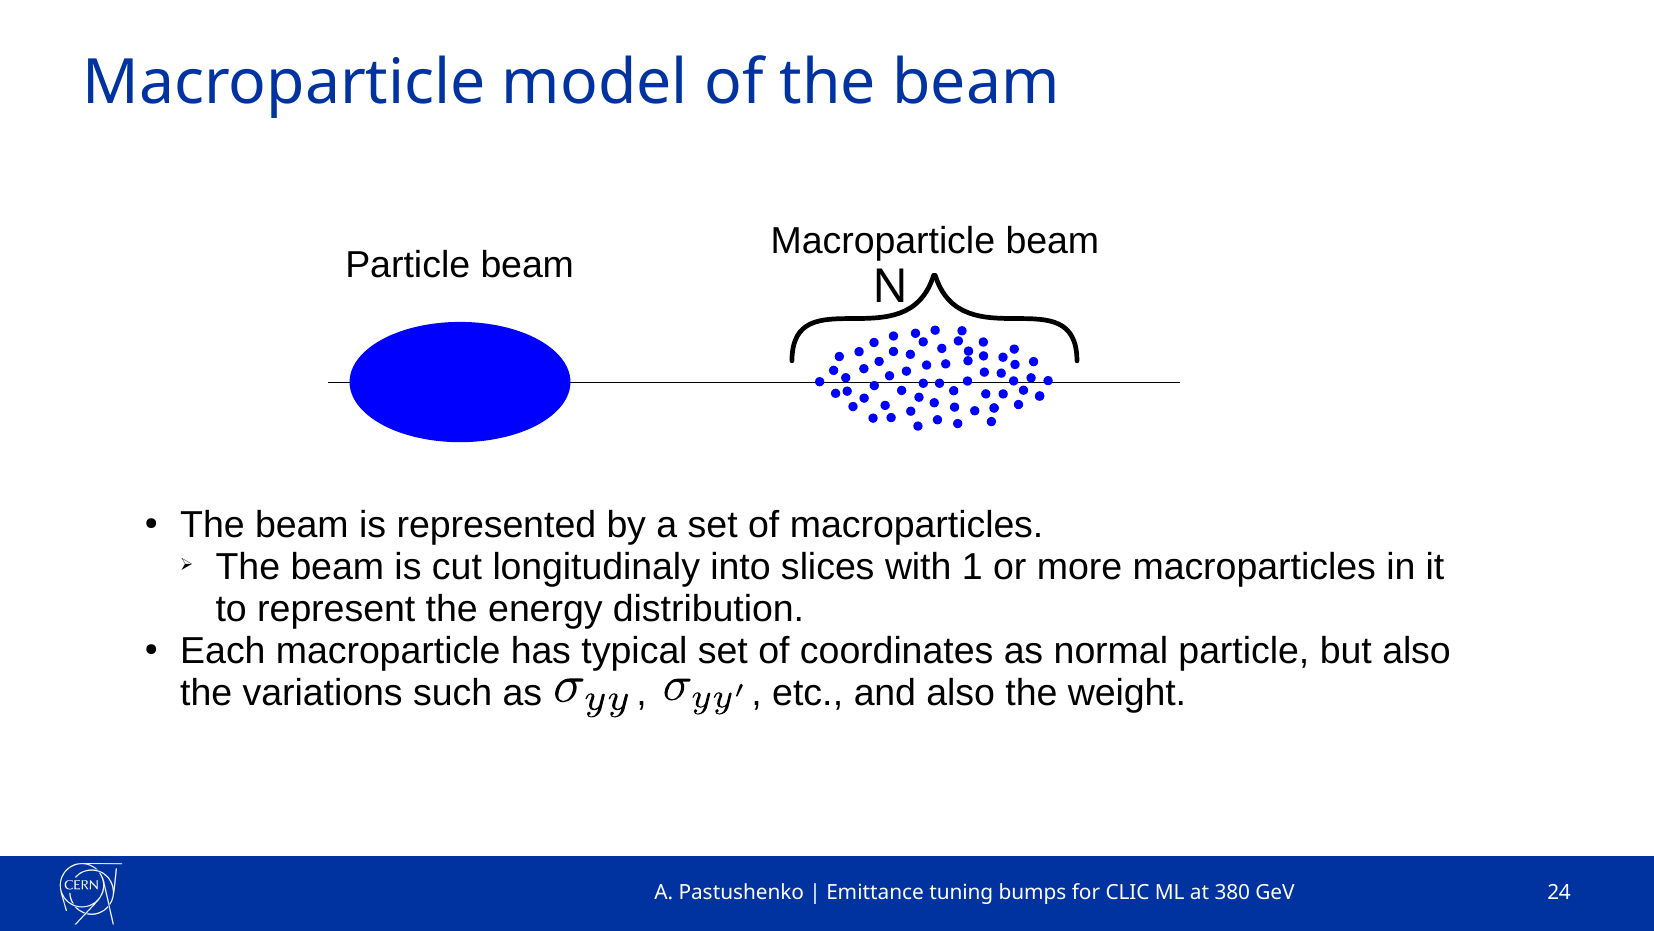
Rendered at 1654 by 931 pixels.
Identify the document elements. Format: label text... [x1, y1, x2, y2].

text_box The beam is represented by a set of macroparticles. The beam is cut longitudinaly into slices with 1 or more macroparticles in it to represent the energy distribution. Each macroparticle has typical set of coordinates as normal particle, but also the variations such as , , etc., and also the weight. [129, 496, 1501, 804]
text_box Macroparticle beam [755, 212, 1158, 270]
text_box [555, 678, 629, 718]
picture [307, 259, 1205, 449]
text_box [664, 678, 743, 715]
picture [56, 859, 127, 928]
text_box Particle beam [330, 236, 591, 294]
title Macroparticle model of the beam [82, 37, 1571, 193]
